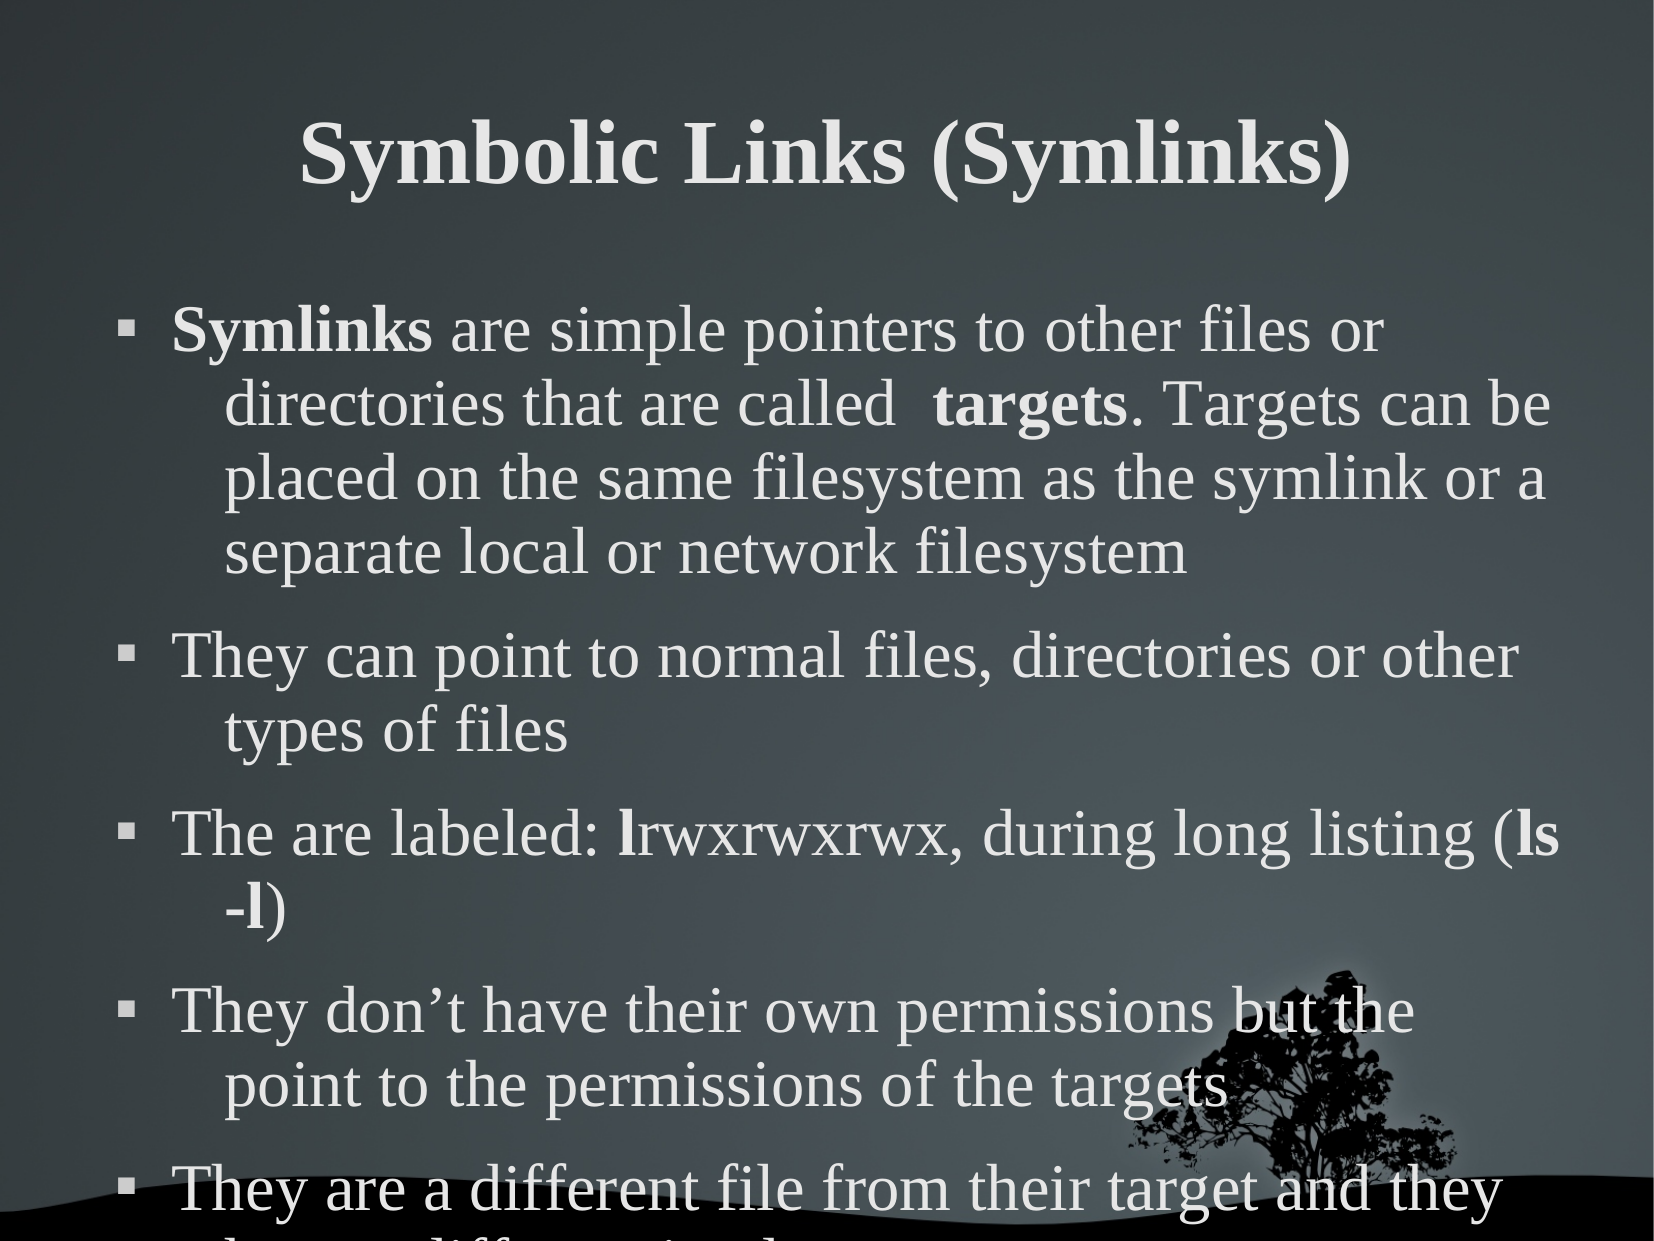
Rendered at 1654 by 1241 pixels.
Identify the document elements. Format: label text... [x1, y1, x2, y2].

title Symbolic Links (Symlinks) [82, 33, 1571, 273]
picture [0, 0, 1654, 1241]
list Symlinks are simple pointers to other files or directories that are called targets. Targets can be placed on the same filesystem as the symlink or a separate local or network filesystem They can point to normal files, directories or other types of files The are labeled: lrwxrwxrwx, during long listing (ls -l) They don’t have their own permissions but the point to the permissions of the targets They are a different file from their target and they have a different inode [82, 292, 1571, 1218]
